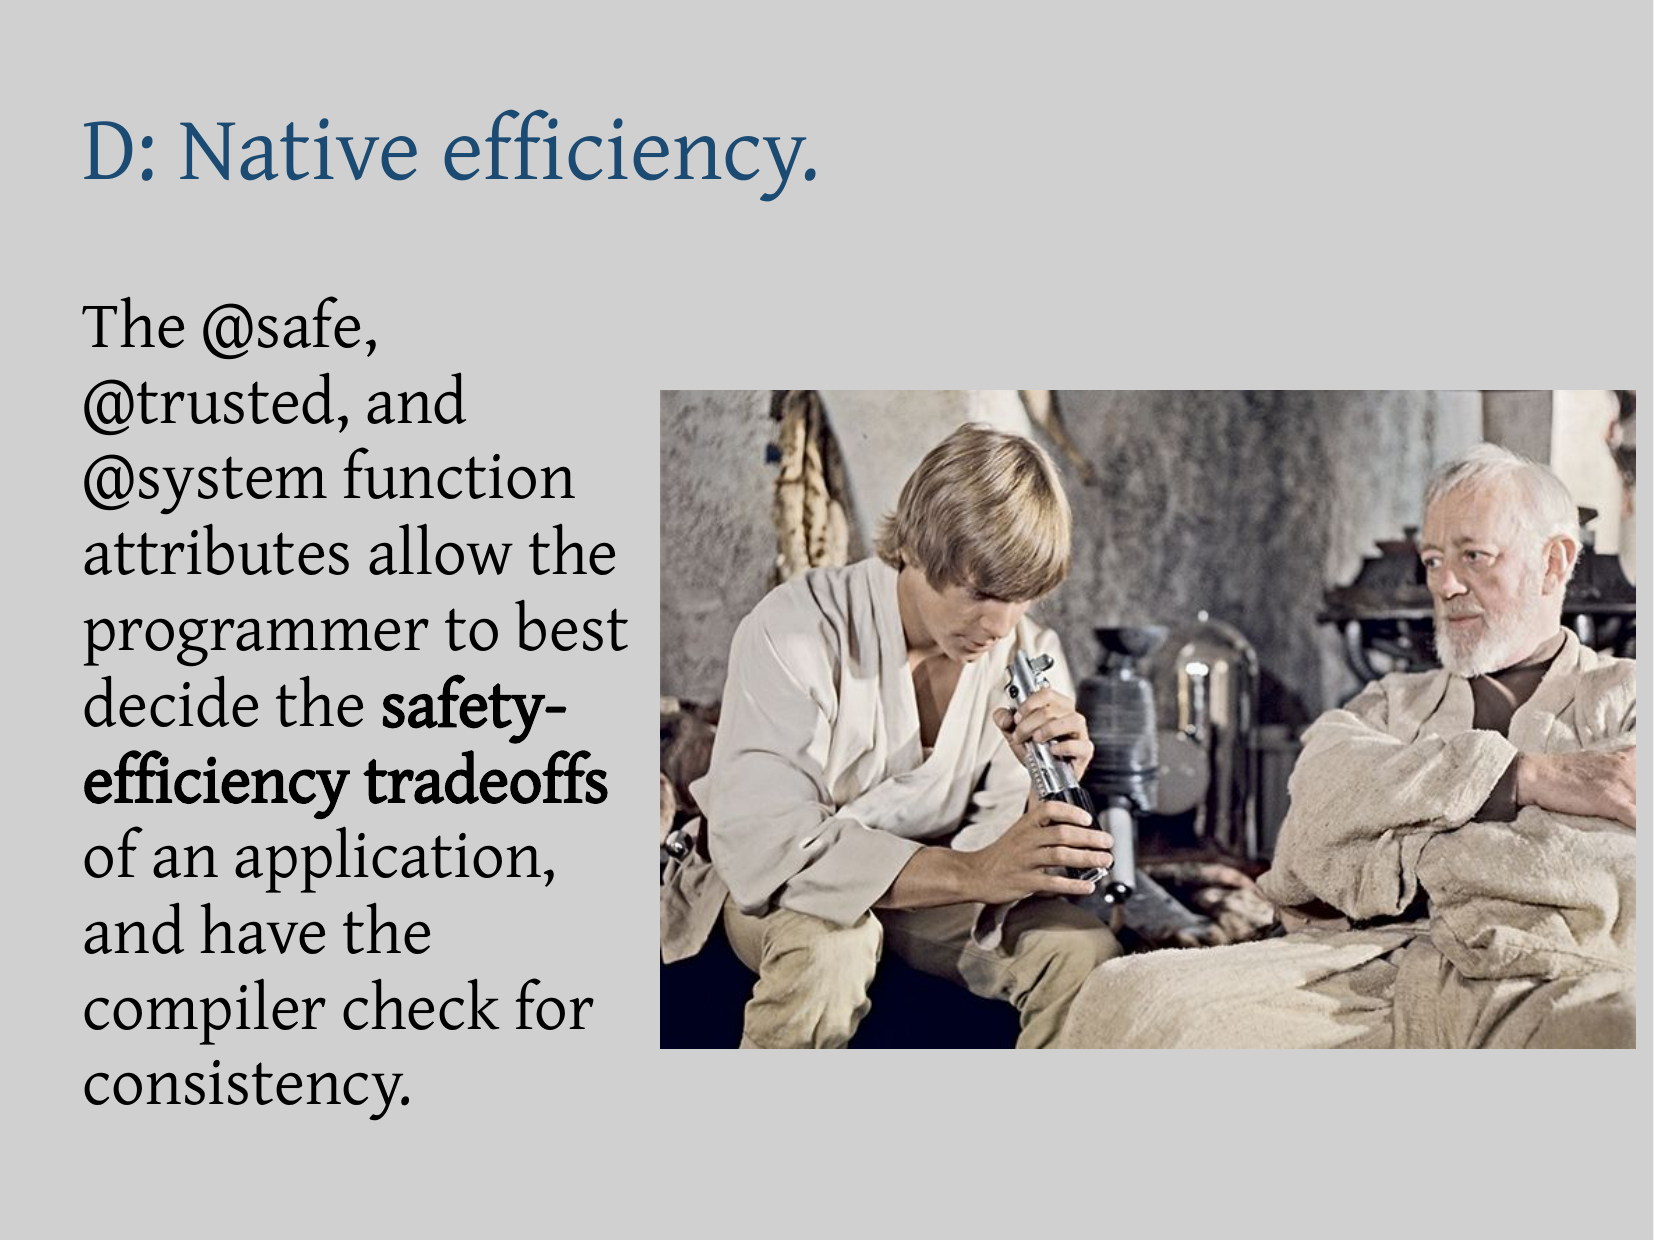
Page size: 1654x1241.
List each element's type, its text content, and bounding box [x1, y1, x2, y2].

picture [660, 390, 1636, 1049]
title D: Native efficiency. [82, 49, 1571, 257]
list The @safe, @trusted, and @system function attributes allow the programmer to best decide the safety-efficiency tradeoffs of an application, and have the compiler check for consistency. [82, 290, 661, 1216]
